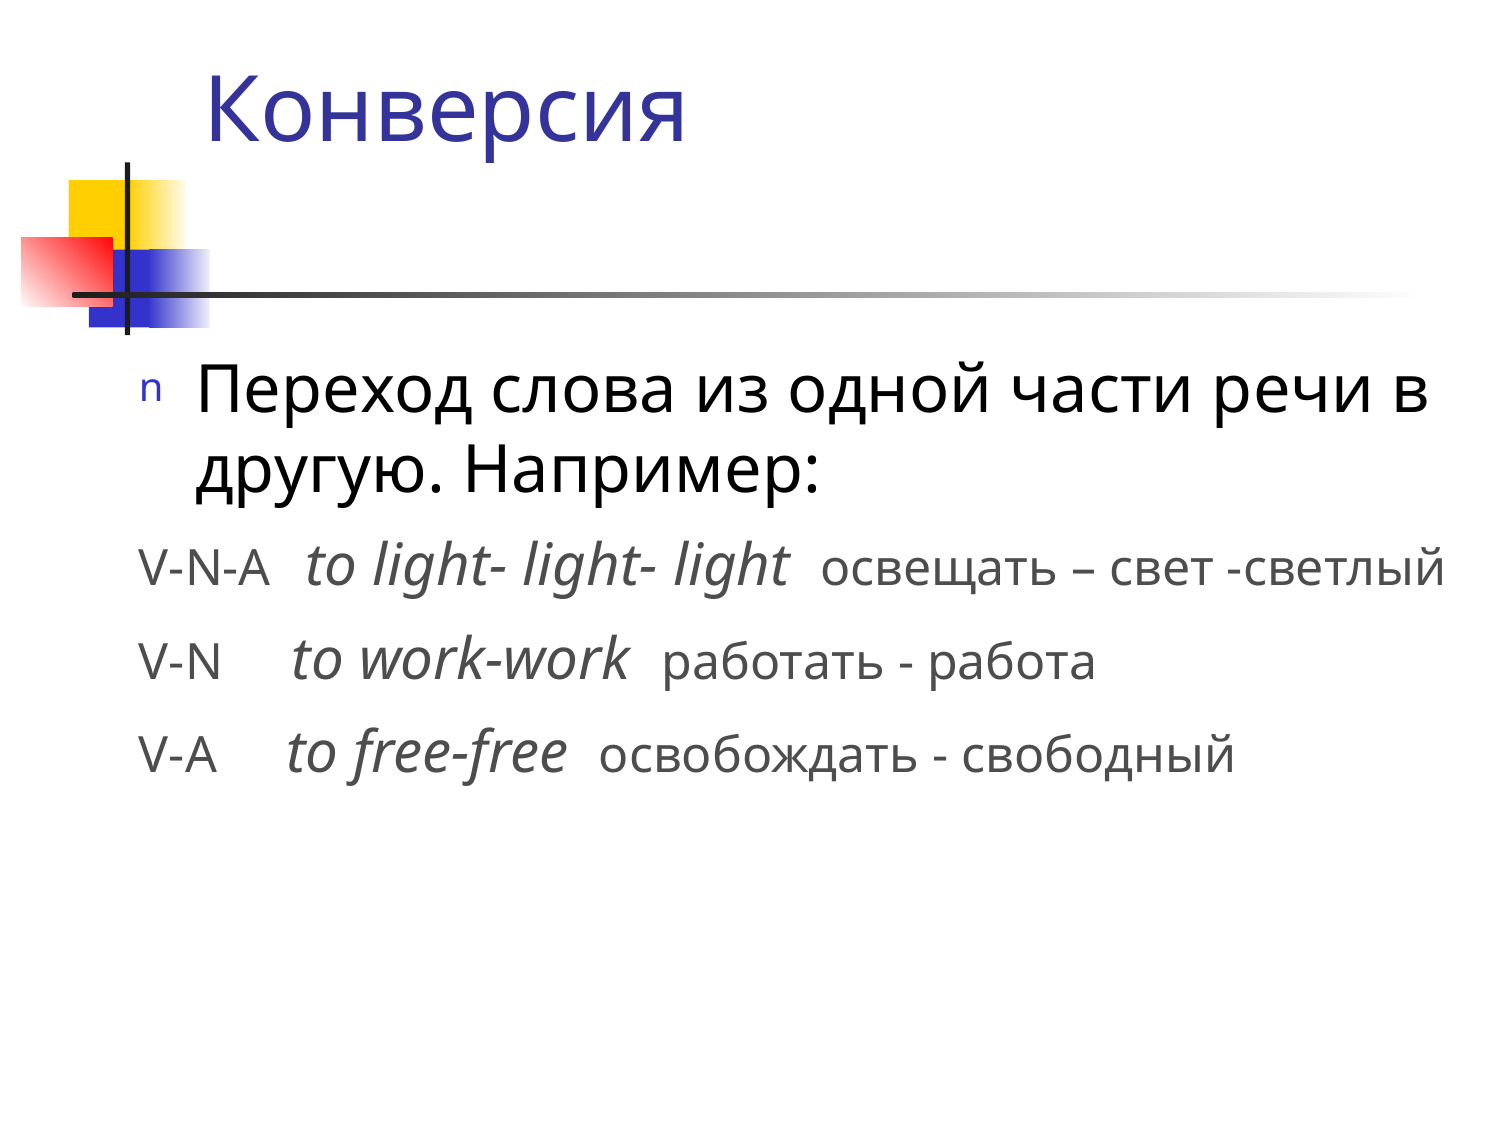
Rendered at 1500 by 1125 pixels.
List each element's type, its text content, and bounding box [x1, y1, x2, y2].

list Переход слова из одной части речи в другую. Например: V-N-A to light- light- light освещать – свет -светлый V-N to work-work работать - работа V-A to free-free освобождать - свободный [123, 331, 1469, 1006]
title Конверсия [188, 35, 1468, 275]
